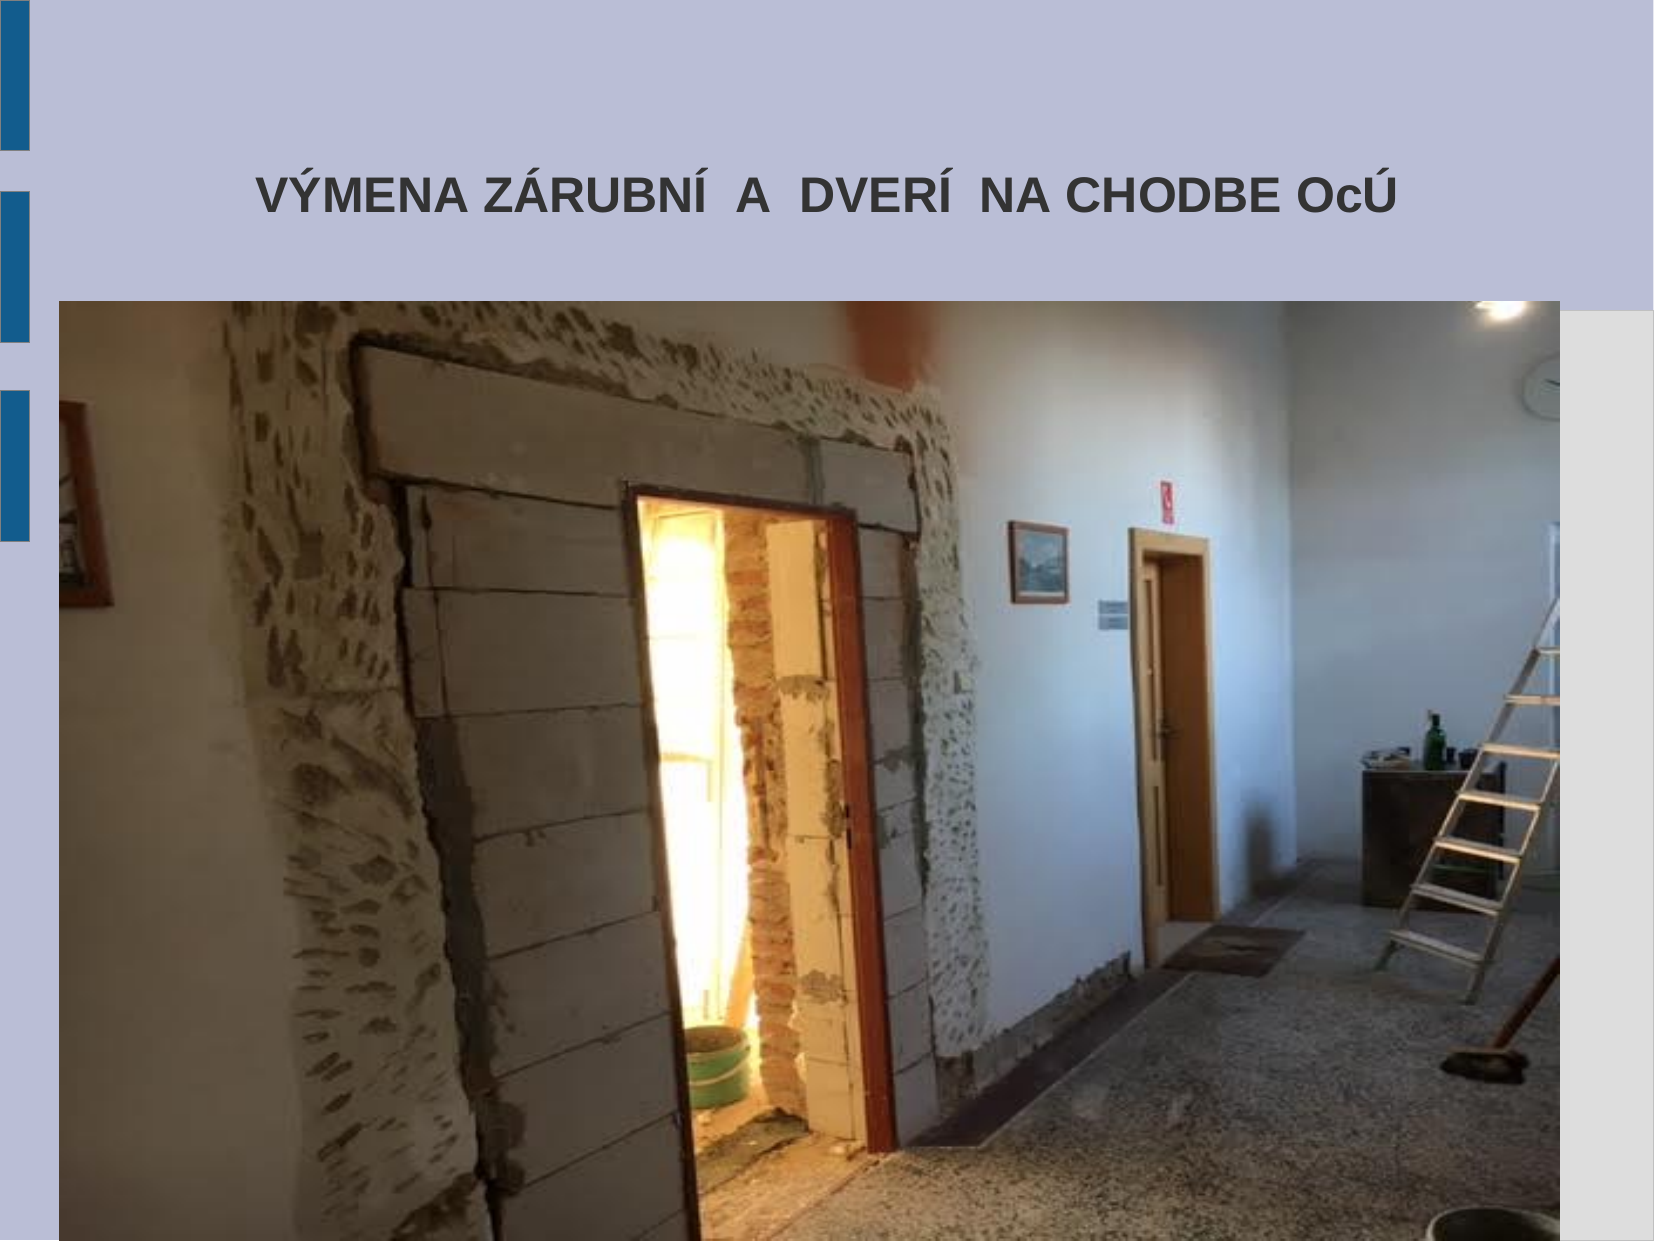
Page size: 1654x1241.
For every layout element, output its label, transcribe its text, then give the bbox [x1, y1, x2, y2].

title VÝMENA ZÁRUBNÍ A DVERÍ NA CHODBE OcÚ [121, 91, 1534, 299]
picture [59, 301, 1560, 1241]
